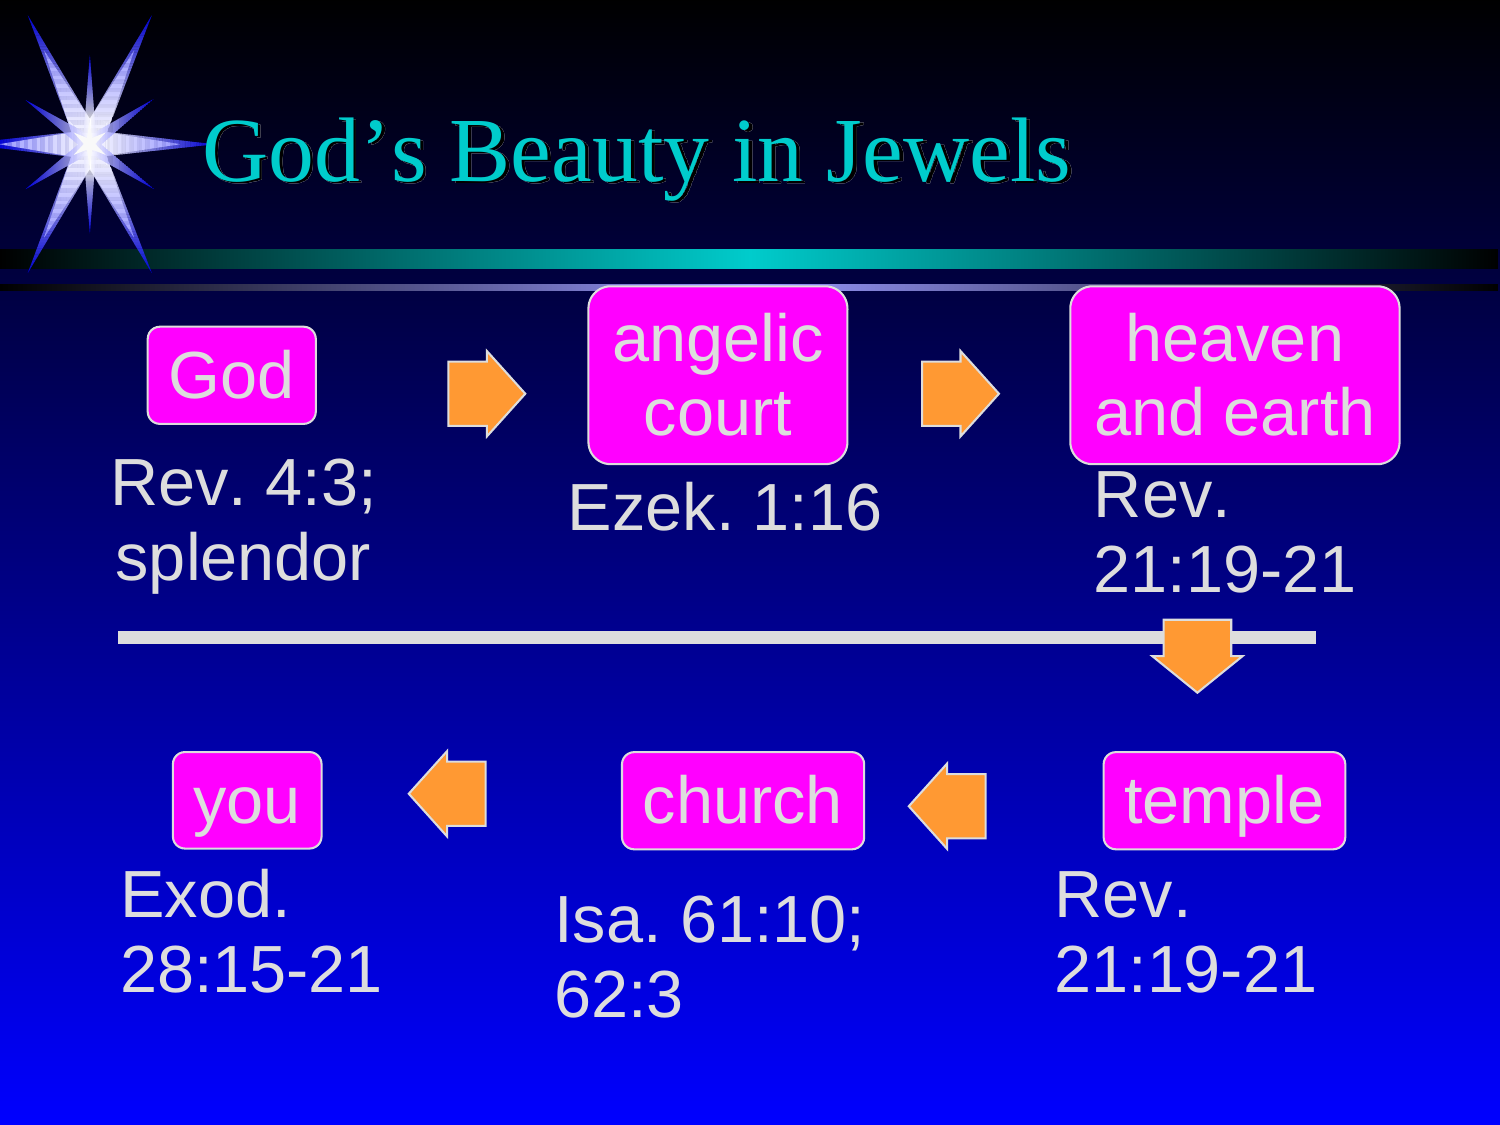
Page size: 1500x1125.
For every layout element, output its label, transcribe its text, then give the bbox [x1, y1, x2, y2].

text_box [448, 350, 526, 437]
text_box [922, 350, 999, 437]
text_box Rev. 4:3; splendor [52, 437, 435, 603]
text_box [908, 763, 986, 849]
text_box heaven and earth [1070, 286, 1400, 459]
text_box temple [1103, 752, 1346, 849]
text_box Ezek. 1:16 [552, 462, 1000, 553]
text_box [408, 751, 486, 837]
text_box church [621, 752, 865, 850]
text_box Isa. 61:10; 62:3 [539, 874, 935, 1040]
text_box Rev. 21:19-21 [1078, 449, 1395, 615]
text_box Exod. 28:15-21 [105, 849, 422, 1015]
text_box angelic court [588, 286, 848, 462]
text_box [1152, 619, 1243, 693]
title God’s Beauty in Jewels [187, 56, 1463, 244]
text_box God [147, 326, 316, 424]
text_box Rev. 21:19-21 [1039, 849, 1369, 1015]
text_box you [172, 752, 322, 849]
